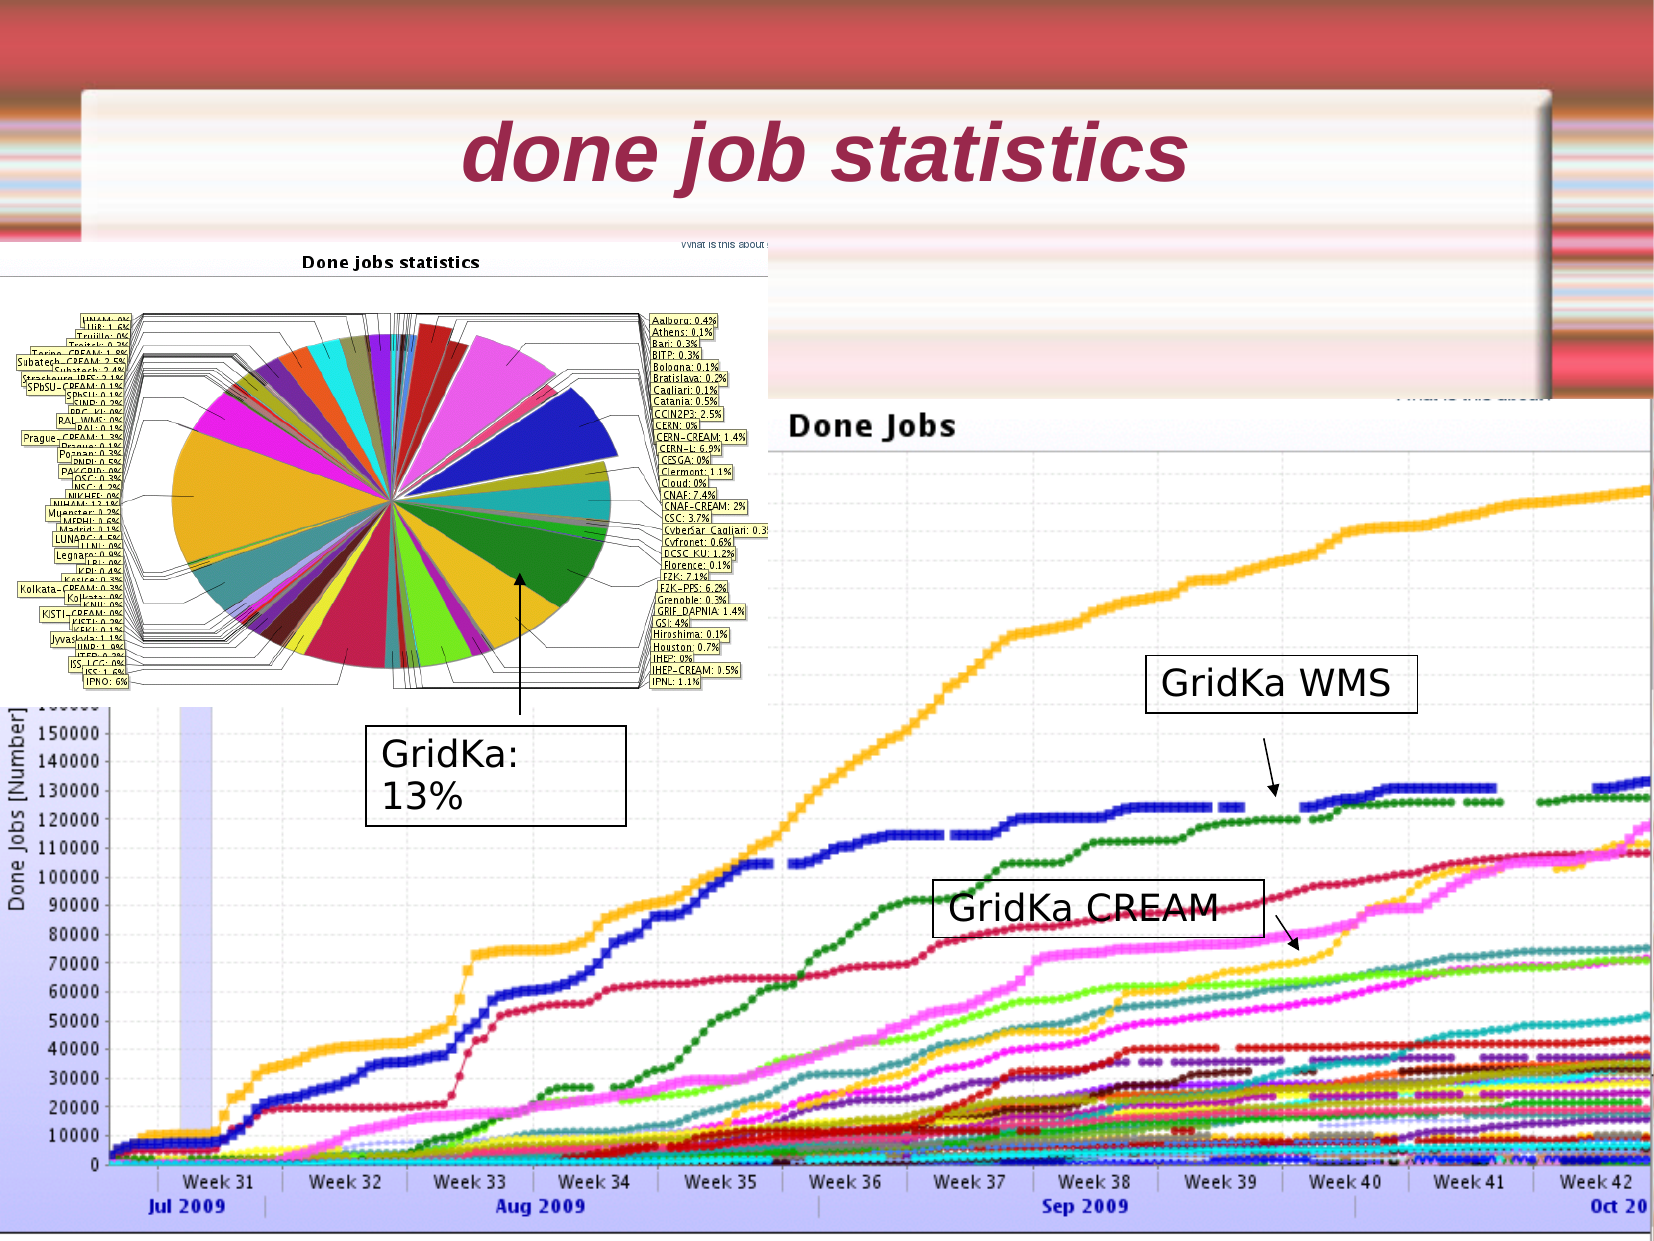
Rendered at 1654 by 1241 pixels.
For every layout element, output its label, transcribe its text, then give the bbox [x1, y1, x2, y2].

text_box GridKa WMS [1145, 655, 1418, 713]
text_box GridKa CREAM [933, 879, 1264, 938]
text_box GridKa: 13% [366, 726, 627, 827]
picture [0, 0, 1654, 1241]
title done job statistics [82, 49, 1571, 257]
